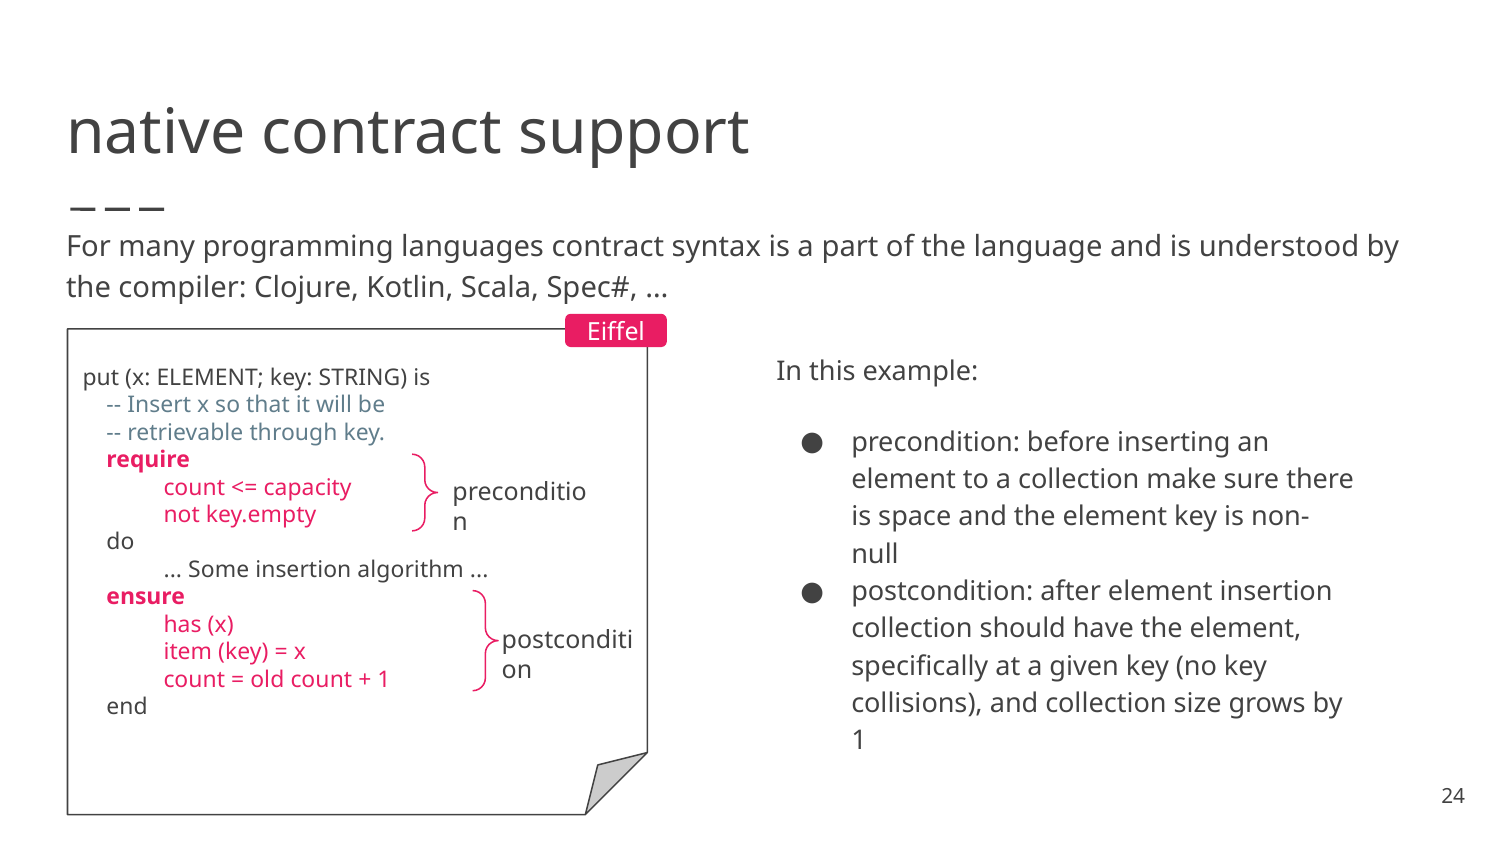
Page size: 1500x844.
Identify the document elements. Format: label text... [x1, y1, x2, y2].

text_box postcondition [487, 608, 662, 673]
text_box Eiffel [565, 313, 667, 348]
list In this example: precondition: before inserting an element to a collection make sure there is space and the element key is non-null postcondition: after element insertion collection should have the element, specifically at a given key (no key collisions), and collection size grows by 1 [761, 333, 1372, 812]
text_box precondition [437, 460, 613, 525]
list For many programming languages contract syntax is a part of the language and is understood by the compiler: Clojure, Kotlin, Scala, Spec#, … [51, 207, 1468, 308]
title native contract support [51, 61, 1449, 182]
slide_number <number> [1389, 764, 1480, 830]
text_box put (x: ELEMENT; key: STRING) is -- Insert x so that it will be -- retrievable through key. require count <= capacity not key.empty do ... Some insertion algorithm ... ensure has (x) item (key) = x count = old count + 1 end [67, 328, 648, 815]
